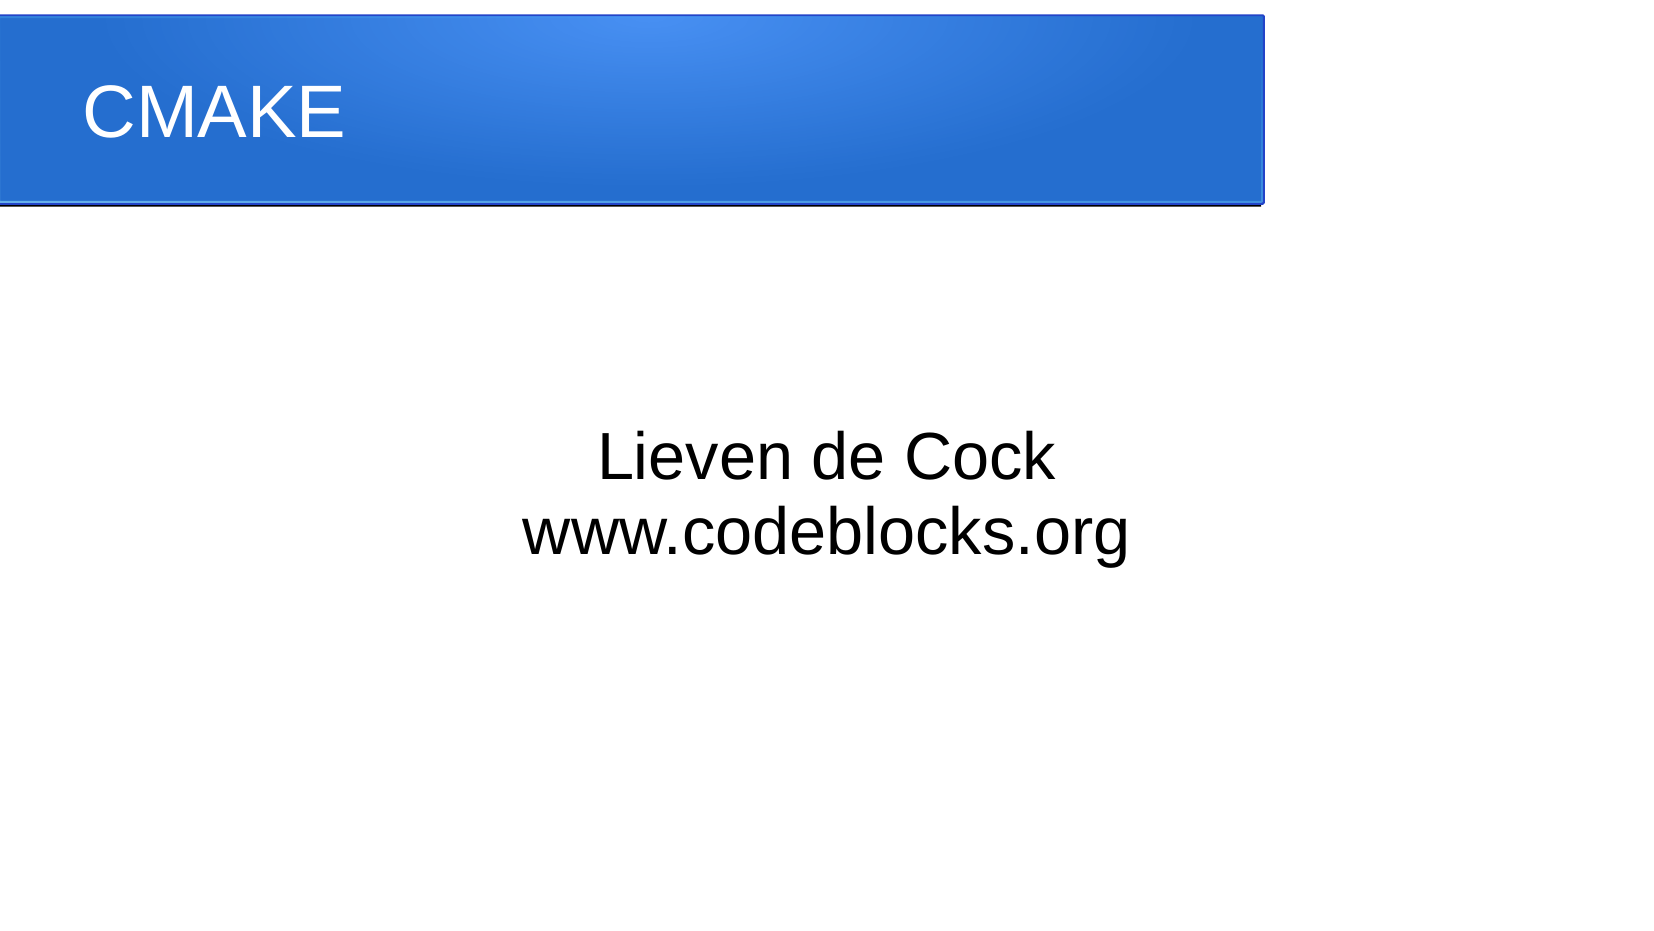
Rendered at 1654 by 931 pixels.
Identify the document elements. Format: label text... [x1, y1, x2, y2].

title CMAKE [82, 35, 1235, 189]
subtitle Lieven de Cock www.codeblocks.org [82, 224, 1571, 764]
